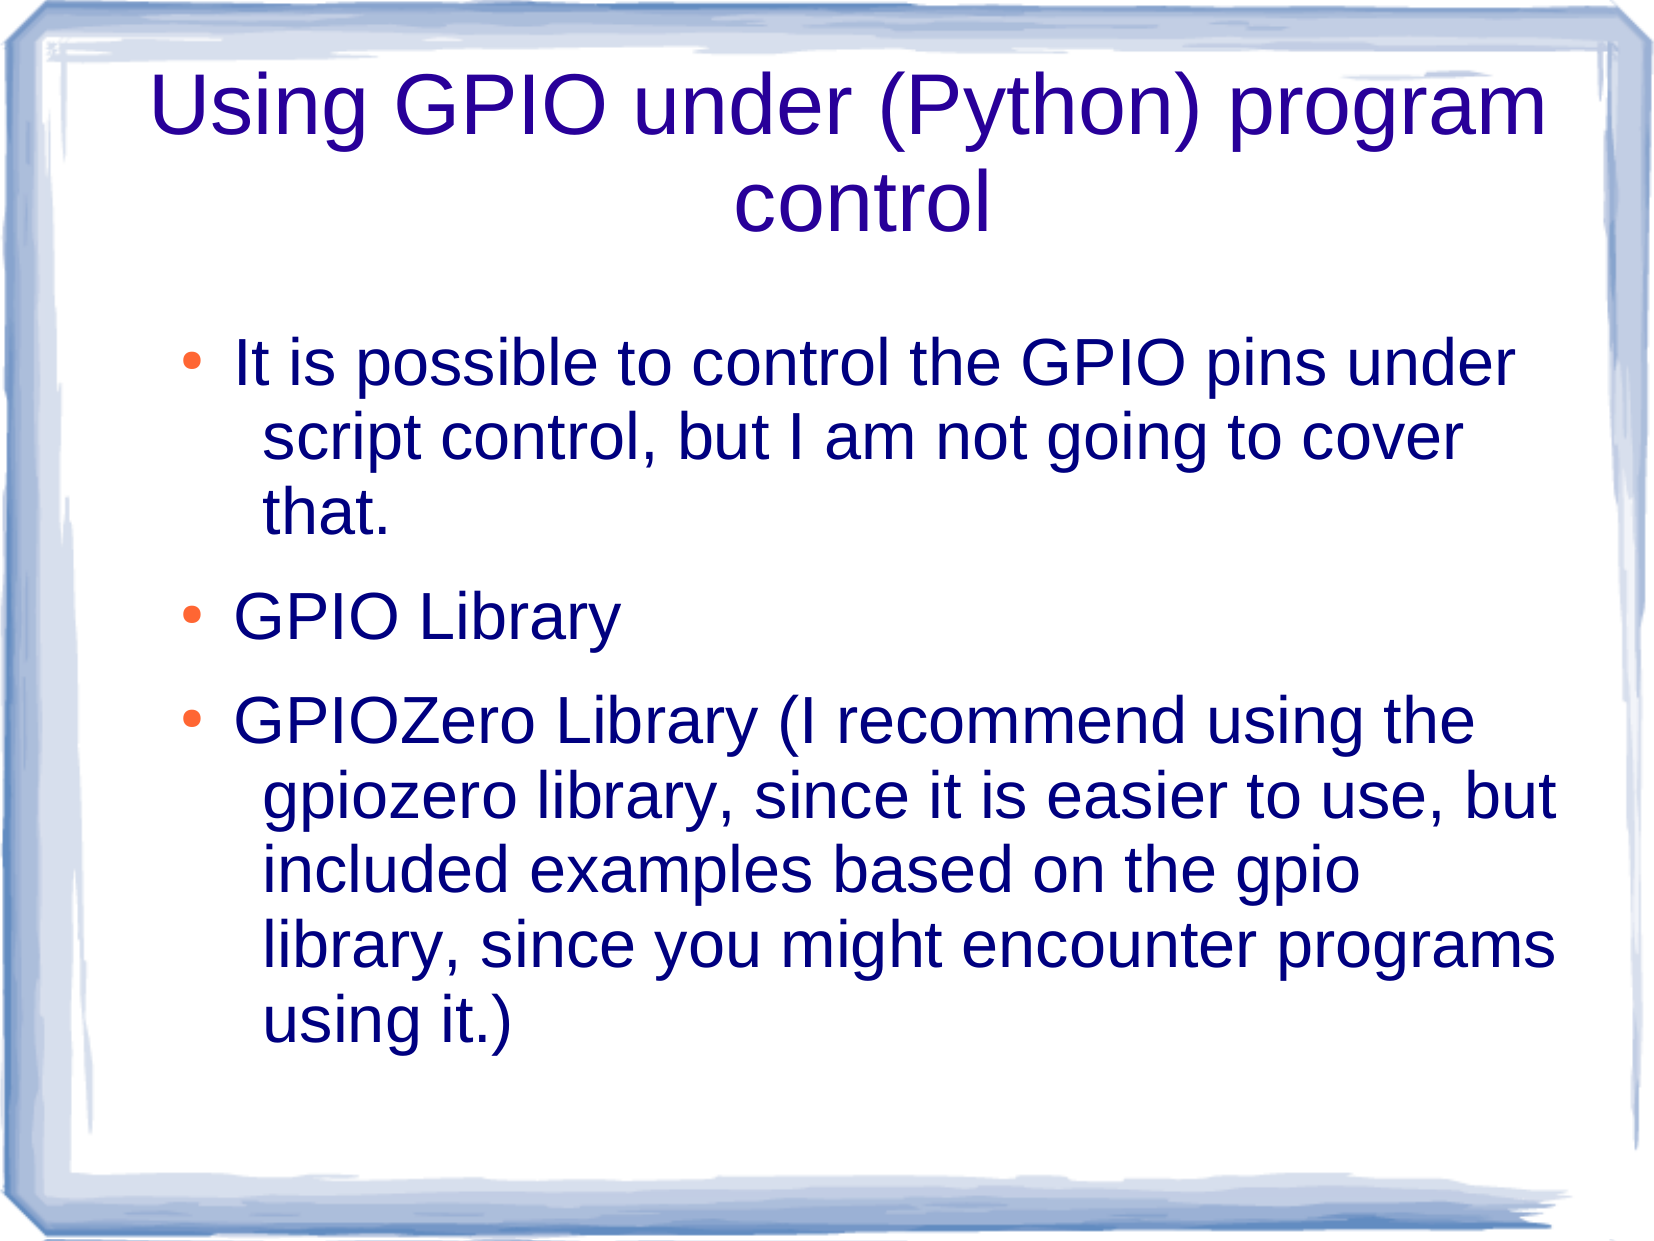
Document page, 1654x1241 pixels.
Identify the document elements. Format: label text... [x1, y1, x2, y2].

picture [0, 0, 1654, 1241]
title Using GPIO under (Python) program control [82, 49, 1571, 257]
list It is possible to control the GPIO pins under script control, but I am not going to cover that. GPIO Library GPIOZero Library (I recommend using the gpiozero library, since it is easier to use, but included examples based on the gpio library, since you might encounter programs using it.) [118, 324, 1571, 1057]
